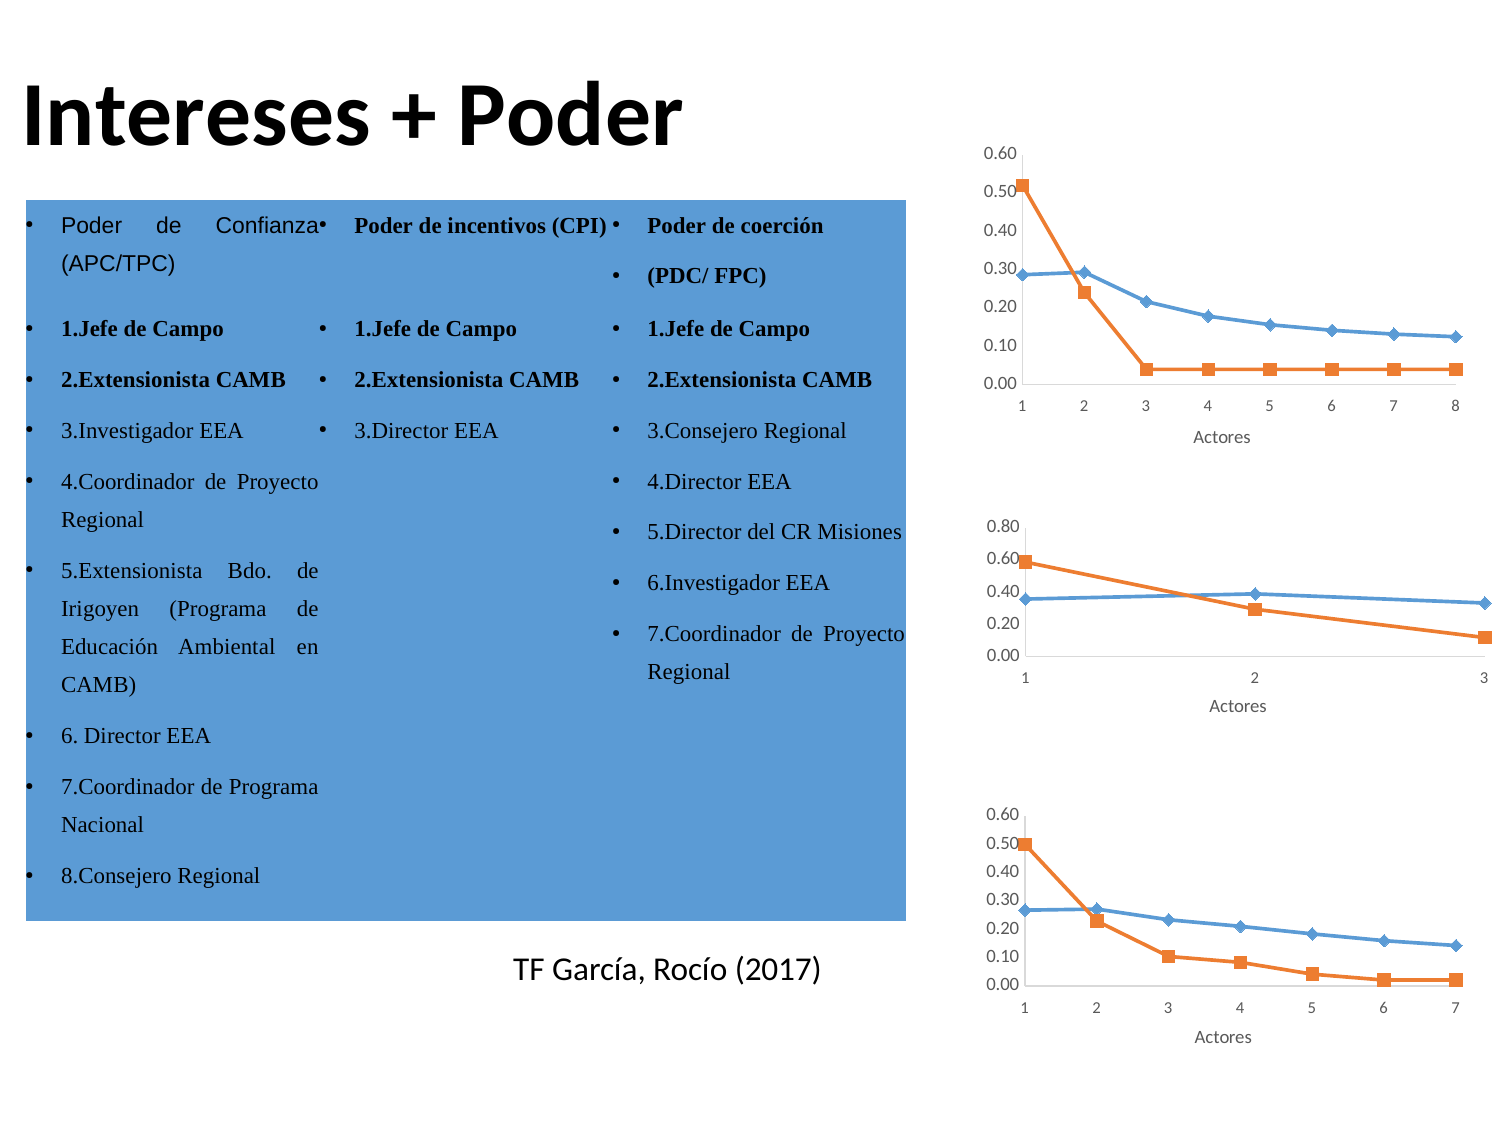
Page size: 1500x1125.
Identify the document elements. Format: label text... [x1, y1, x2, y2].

table_header Poder de Confianza (APC/TPC) [26, 200, 319, 304]
table_cell 1.Jefe de Campo 2.Extensionista CAMB 3.Investigador EEA 4.Coordinador de Proyecto Regional 5.Extensionista Bdo. de Irigoyen (Programa de Educación Ambiental en CAMB) 6. Director EEA 7.Coordinador de Programa Nacional 8.Consejero Regional [26, 304, 319, 921]
text_box TF García, Rocío (2017) [498, 939, 906, 996]
chart [976, 801, 1471, 1079]
chart [973, 138, 1471, 479]
table_cell 1.Jefe de Campo 2.Extensionista CAMB 3.Consejero Regional 4.Director EEA 5.Director del CR Misiones 6.Investigador EEA 7.Coordinador de Proyecto Regional [612, 304, 906, 921]
table_cell 1.Jefe de Campo 2.Extensionista CAMB 3.Director EEA [319, 304, 612, 921]
text_box Intereses + Poder [6, 46, 1500, 200]
table_header Poder de incentivos (CPI) [319, 200, 612, 304]
table_header Poder de coerción (PDC/ FPC) [612, 200, 906, 304]
chart [976, 514, 1500, 748]
